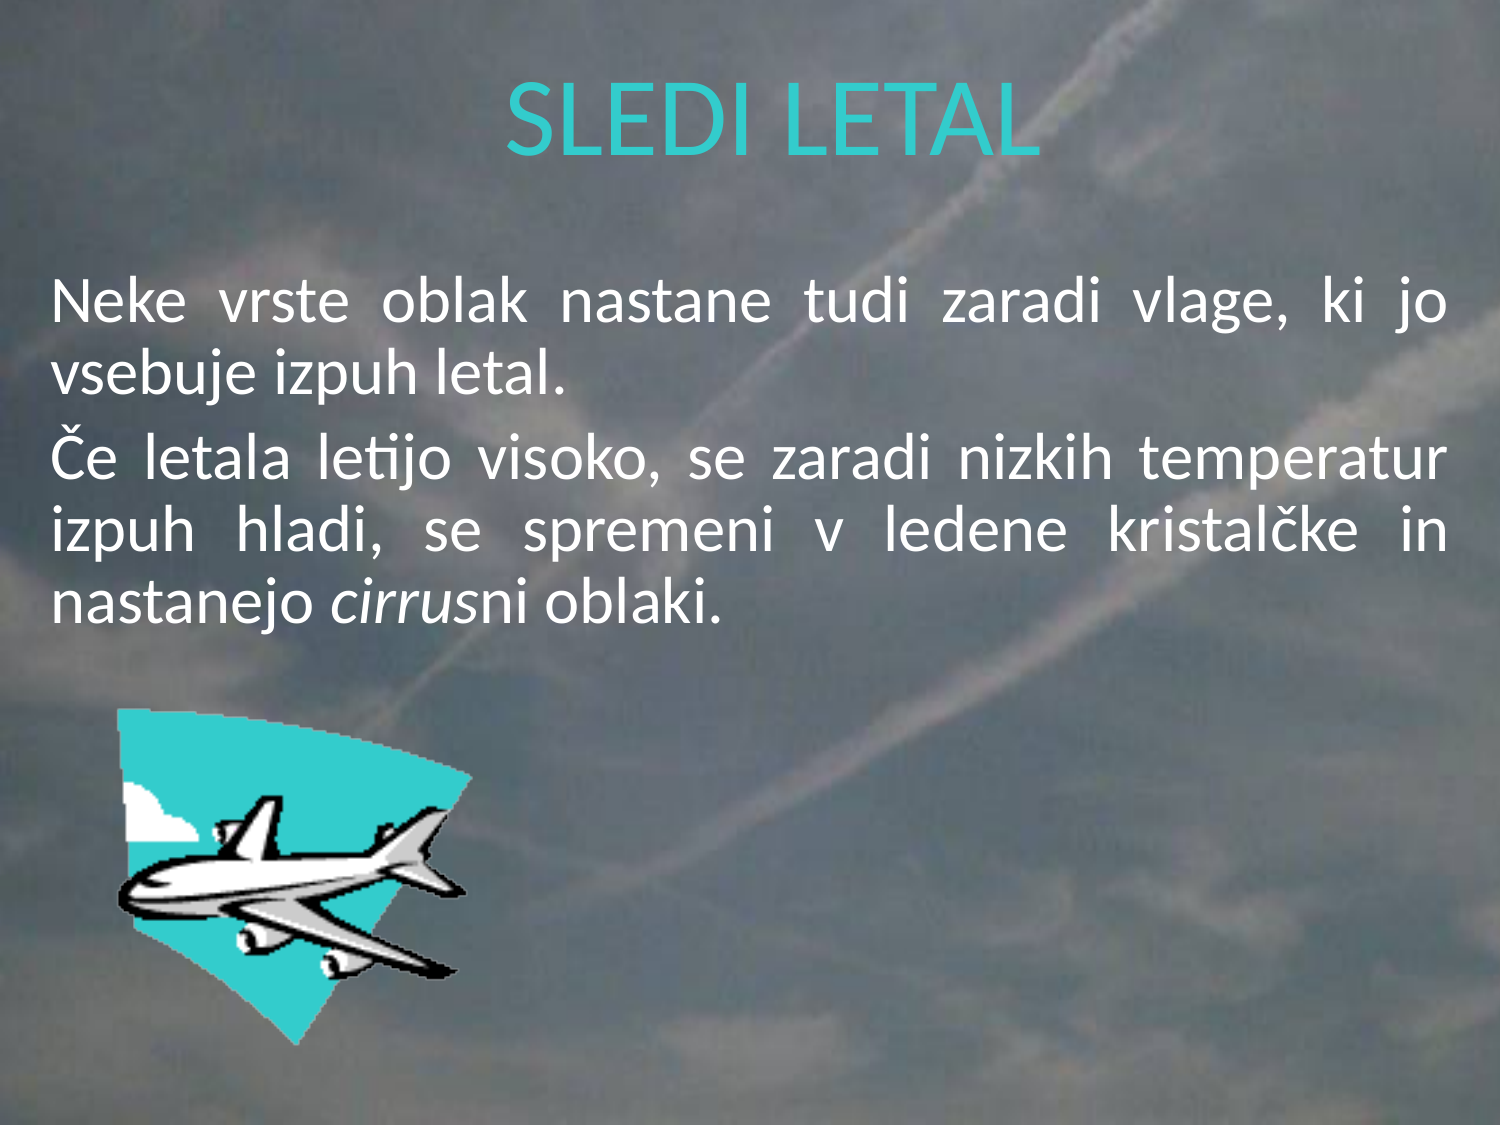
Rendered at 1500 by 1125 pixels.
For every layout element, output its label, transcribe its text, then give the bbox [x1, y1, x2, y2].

text_box SLEDI LETAL [374, 35, 1172, 163]
text_box Neke vrste oblak nastane tudi zaradi vlage, ki jo vsebuje izpuh letal. Če letala letijo visoko, se zaradi nizkih temperatur izpuh hladi, se spremeni v ledene kristalčke in nastanejo cirrusni oblaki. [35, 163, 1465, 646]
picture [0, 0, 1500, 1125]
